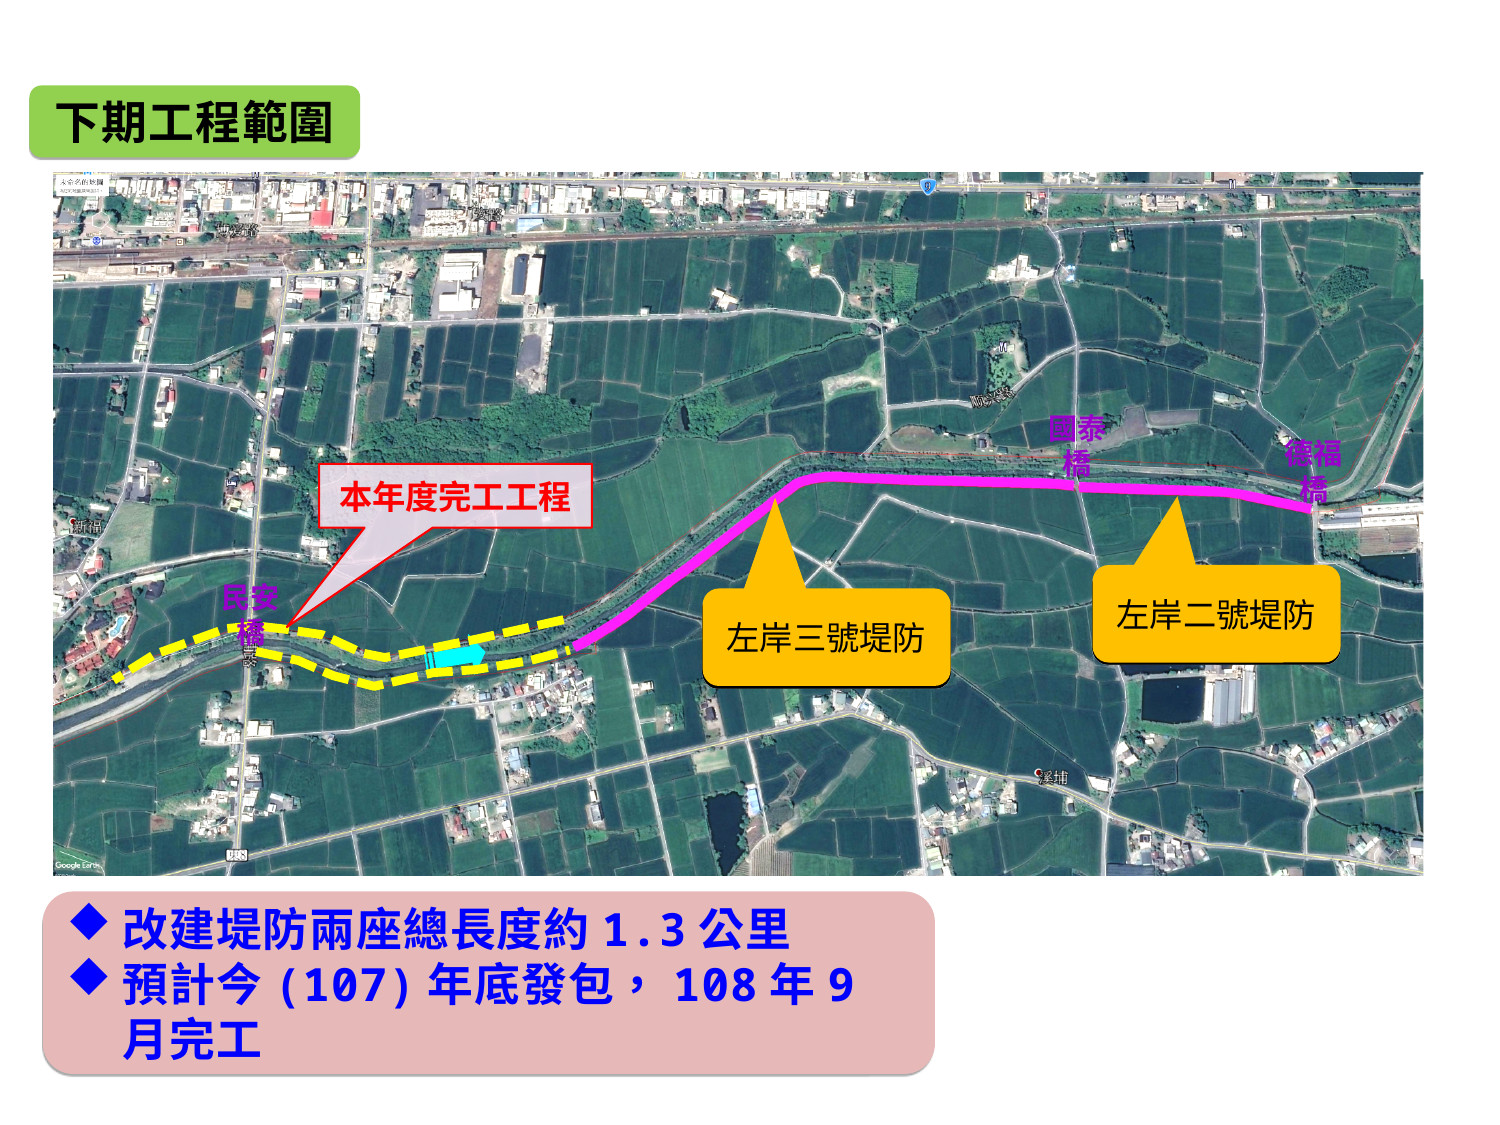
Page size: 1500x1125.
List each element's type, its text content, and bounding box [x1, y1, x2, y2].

text_box 改建堤防兩座總長度約1.3公里 預計今(107)年底發包，108年9月完工 [42, 891, 935, 1074]
text_box 下期工程範圍 [29, 85, 361, 158]
text_box 左岸二號堤防 [1092, 496, 1341, 663]
text_box 國泰橋 [1033, 403, 1122, 523]
text_box 民安橋 [206, 572, 295, 692]
picture [53, 172, 1424, 876]
text_box [424, 644, 486, 669]
text_box 德福橋 [1269, 428, 1358, 549]
text_box 本年度完工工程 [286, 463, 592, 627]
text_box 左岸三號堤防 [702, 497, 951, 686]
